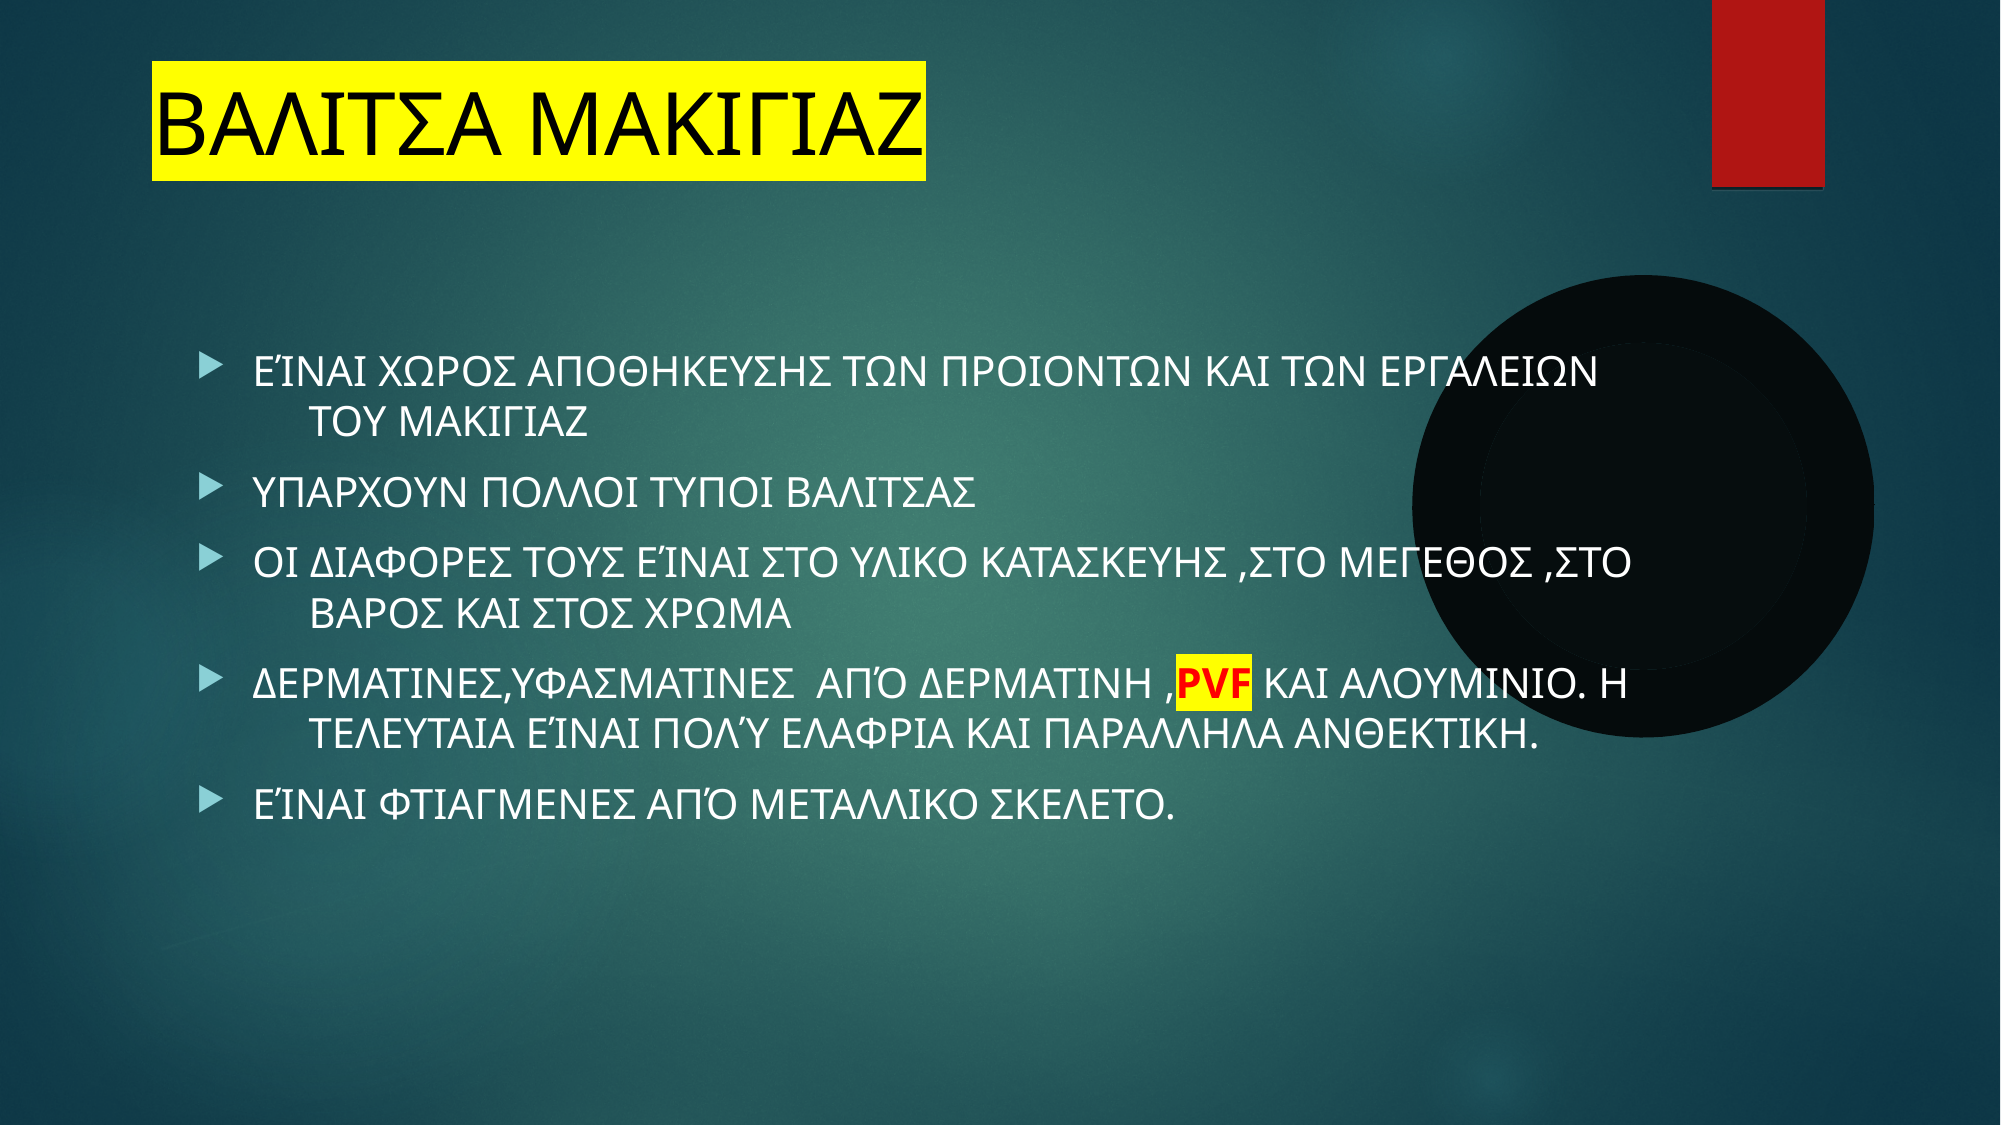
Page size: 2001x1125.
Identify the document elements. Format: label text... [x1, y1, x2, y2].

title ΒΑΛΙΤΣΑ ΜΑΚΙΓΙΑΖ [137, 59, 975, 202]
list ΕΊΝΑΙ ΧΩΡΟΣ ΑΠΟΘΗΚΕΥΣΗΣ ΤΩΝ ΠΡΟΙΟΝΤΩΝ ΚΑΙ ΤΩΝ ΕΡΓΑΛΕΙΩΝ ΤΟΥ ΜΑΚΙΓΙΑΖ ΥΠΑΡΧΟΥΝ ΠΟΛΛΟΙ ΤΥΠΟΙ ΒΑΛΙΤΣΑΣ ΟΙ ΔΙΑΦΟΡΕΣ ΤΟΥΣ ΕΊΝΑΙ ΣΤΟ ΥΛΙΚΟ ΚΑΤΑΣΚΕΥΗΣ ,ΣΤΟ ΜΕΓΕΘΟΣ ,ΣΤΟ ΒΑΡΟΣ ΚΑΙ ΣΤΟΣ ΧΡΩΜΑ ΔΕΡΜΑΤΙΝΕΣ,ΥΦΑΣΜΑΤΙΝΕΣ ΑΠΌ ΔΕΡΜΑΤΙΝΗ ,PVF ΚΑΙ ΑΛΟΥΜΙΝΙΟ. Η ΤΕΛΕΥΤΑΙΑ ΕΊΝΑΙ ΠΟΛΎ ΕΛΑΦΡΙΑ ΚΑΙ ΠΑΡΑΛΛΗΛΑ ΑΝΘΕΚΤΙΚΗ. ΕΊΝΑΙ ΦΤΙΑΓΜΕΝΕΣ ΑΠΌ ΜΕΤΑΛΛΙΚΟ ΣΚΕΛΕΤΟ. [181, 336, 1649, 1026]
